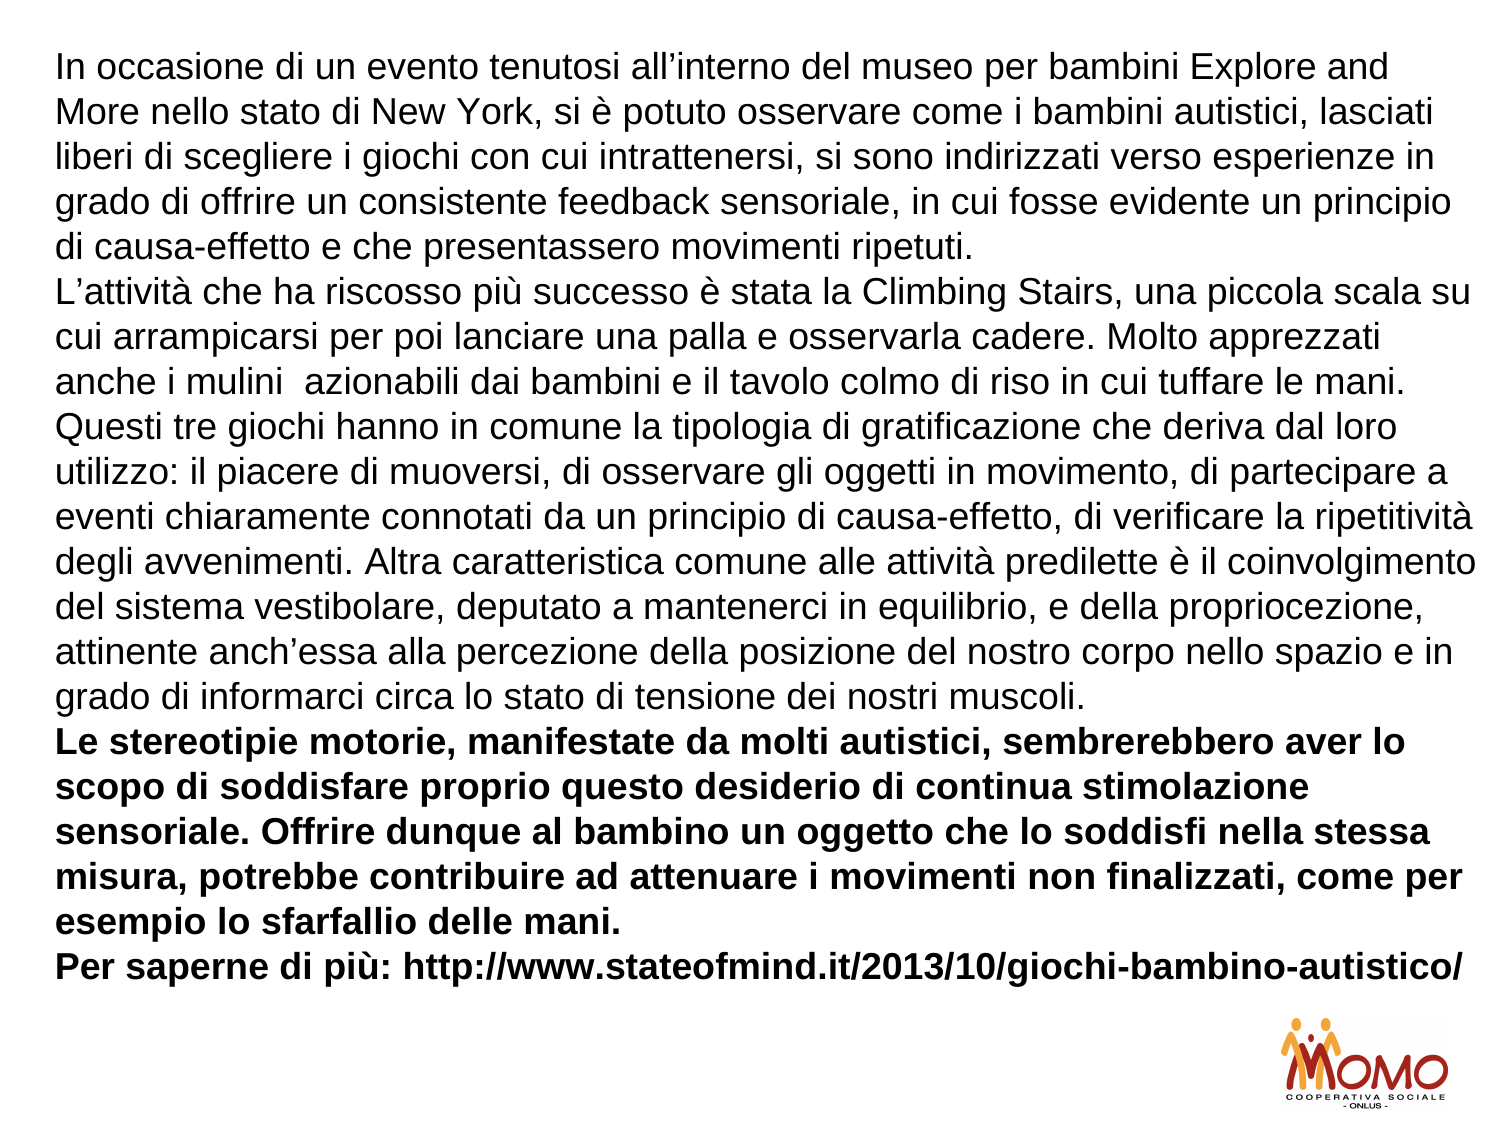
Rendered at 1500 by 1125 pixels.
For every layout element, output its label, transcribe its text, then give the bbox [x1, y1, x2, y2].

text_box In occasione di un evento tenutosi all’interno del museo per bambini Explore and More nello stato di New York, si è potuto osservare come i bambini autistici, lasciati liberi di scegliere i giochi con cui intrattenersi, si sono indirizzati verso esperienze in grado di offrire un consistente feedback sensoriale, in cui fosse evidente un principio di causa-effetto e che presentassero movimenti ripetuti. L’attività che ha riscosso più successo è stata la Climbing Stairs, una piccola scala su cui arrampicarsi per poi lanciare una palla e osservarla cadere. Molto apprezzati anche i mulini azionabili dai bambini e il tavolo colmo di riso in cui tuffare le mani. Questi tre giochi hanno in comune la tipologia di gratificazione che deriva dal loro utilizzo: il piacere di muoversi, di osservare gli oggetti in movimento, di partecipare a eventi chiaramente connotati da un principio di causa-effetto, di verificare la ripetitività degli avvenimenti. Altra caratteristica comune alle attività predilette è il coinvolgimento del sistema vestibolare, deputato a mantenerci in equilibrio, e della propriocezione, attinente anch’essa alla percezione della posizione del nostro corpo nello spazio e in grado di informarci circa lo stato di tensione dei nostri muscoli. Le stereotipie motorie, manifestate da molti autistici, sembrerebbero aver lo scopo di soddisfare proprio questo desiderio di continua stimolazione sensoriale. Offrire dunque al bambino un oggetto che lo soddisfi nella stessa misura, potrebbe contribuire ad attenuare i movimenti non finalizzati, come per esempio lo sfarfallio delle mani. Per saperne di più: http://www.stateofmind.it/2013/10/giochi-bambino-autistico/ [40, 34, 1500, 996]
picture [1281, 1018, 1448, 1110]
